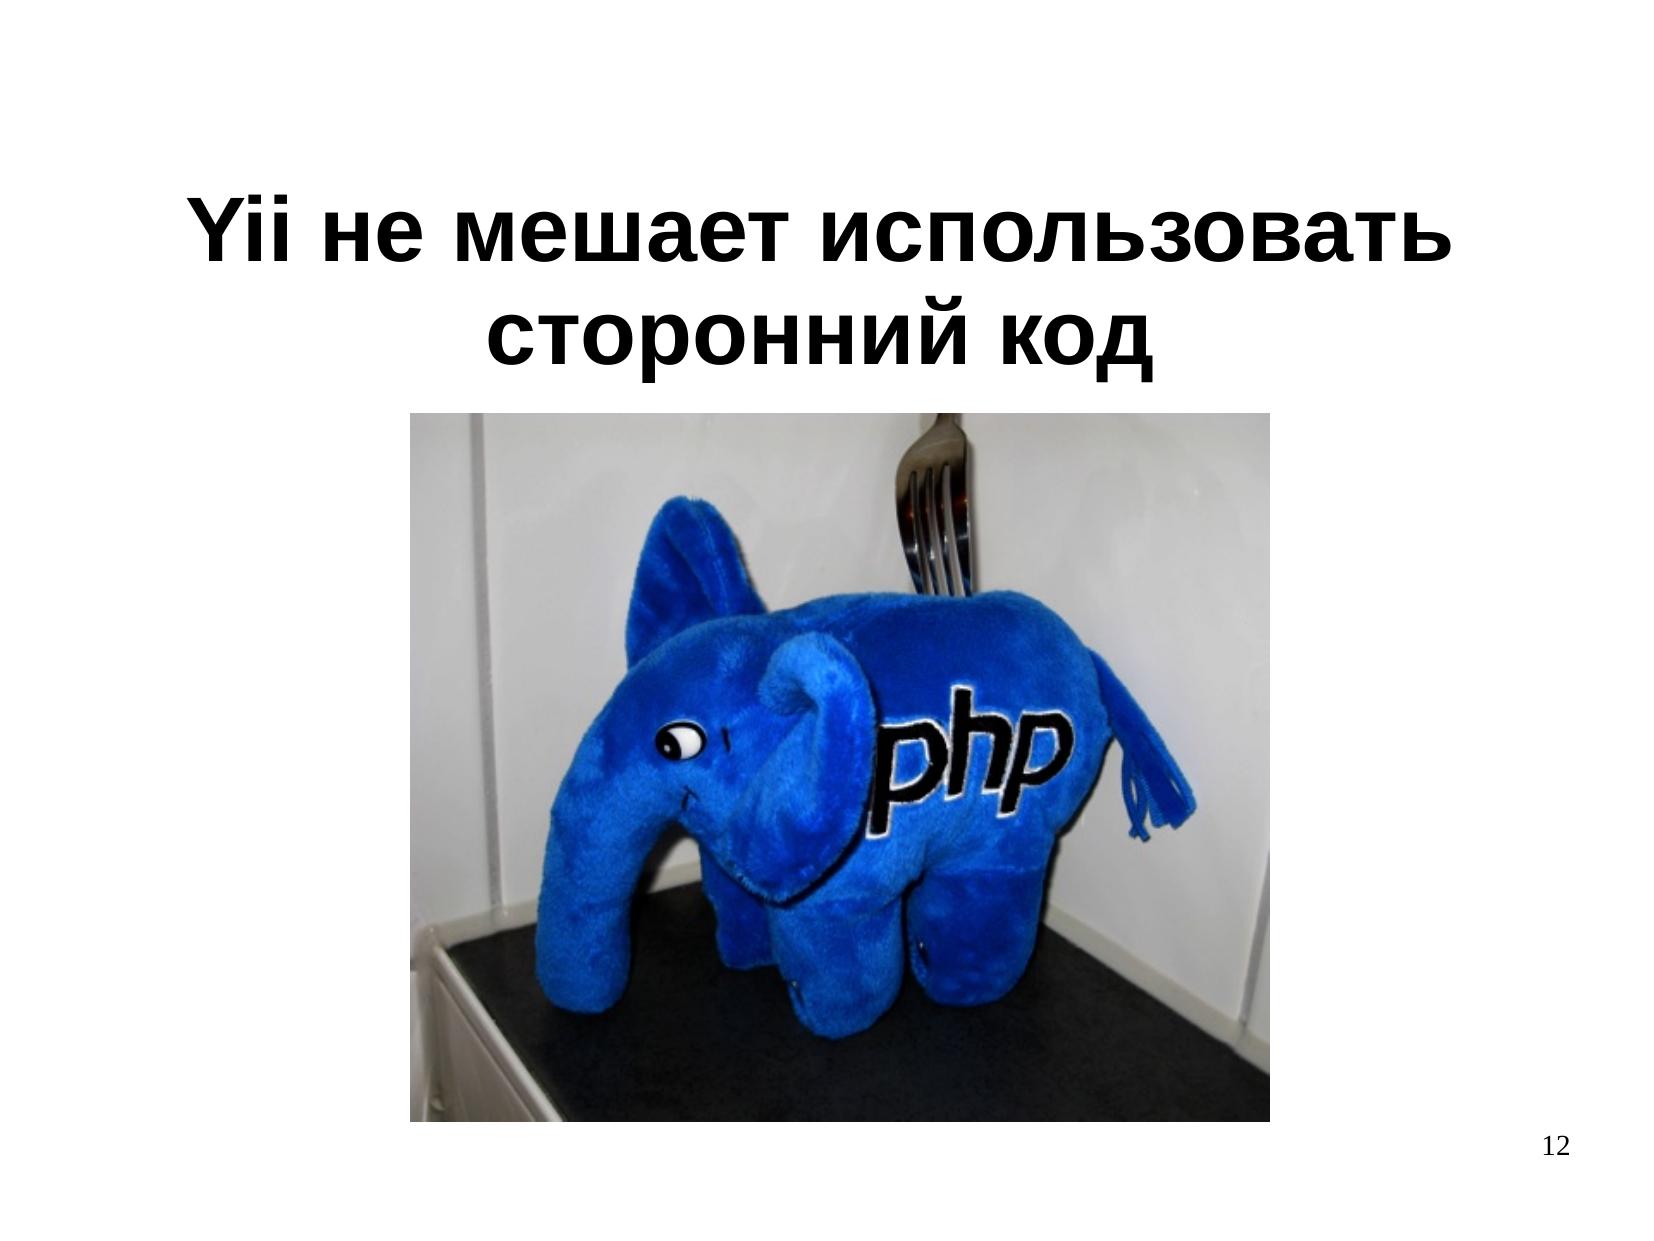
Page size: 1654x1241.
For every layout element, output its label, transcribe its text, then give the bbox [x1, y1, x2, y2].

title Yii не мешает использовать сторонний код [76, 178, 1565, 384]
picture [410, 413, 1270, 1123]
